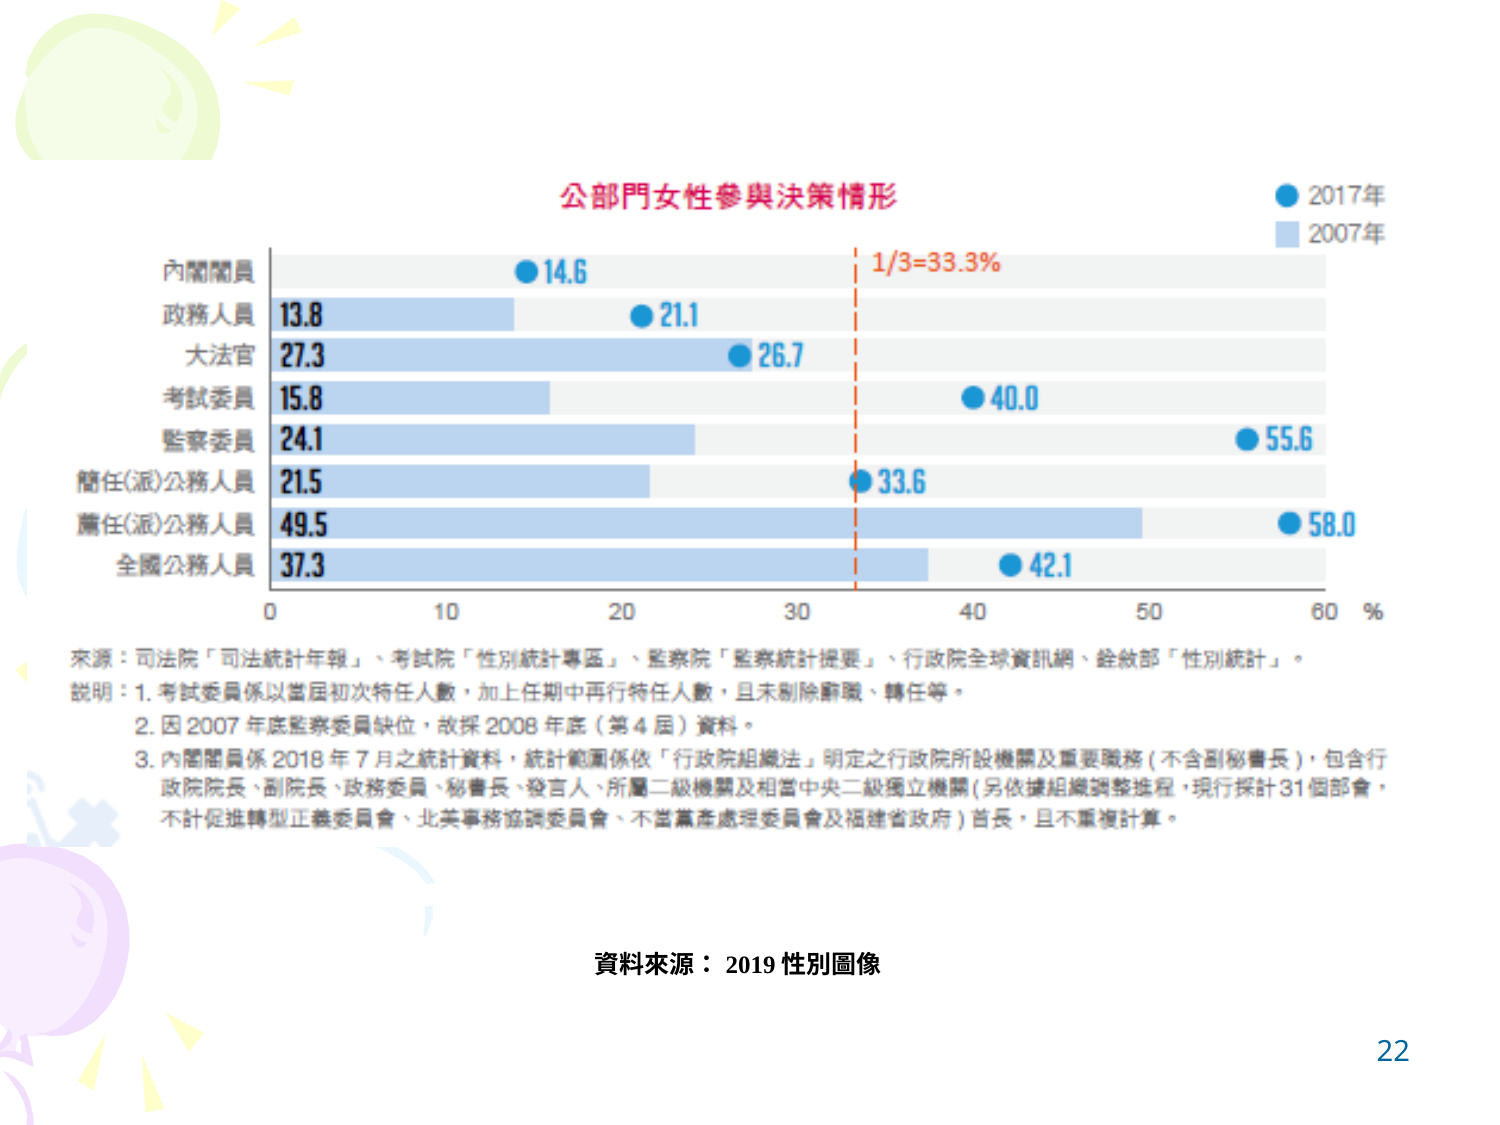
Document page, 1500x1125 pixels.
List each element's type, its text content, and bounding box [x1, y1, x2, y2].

text_box 資料來源：2019性別圖像 [383, 940, 1093, 986]
text_box <編號> [1074, 1024, 1426, 1100]
picture [27, 160, 1450, 847]
